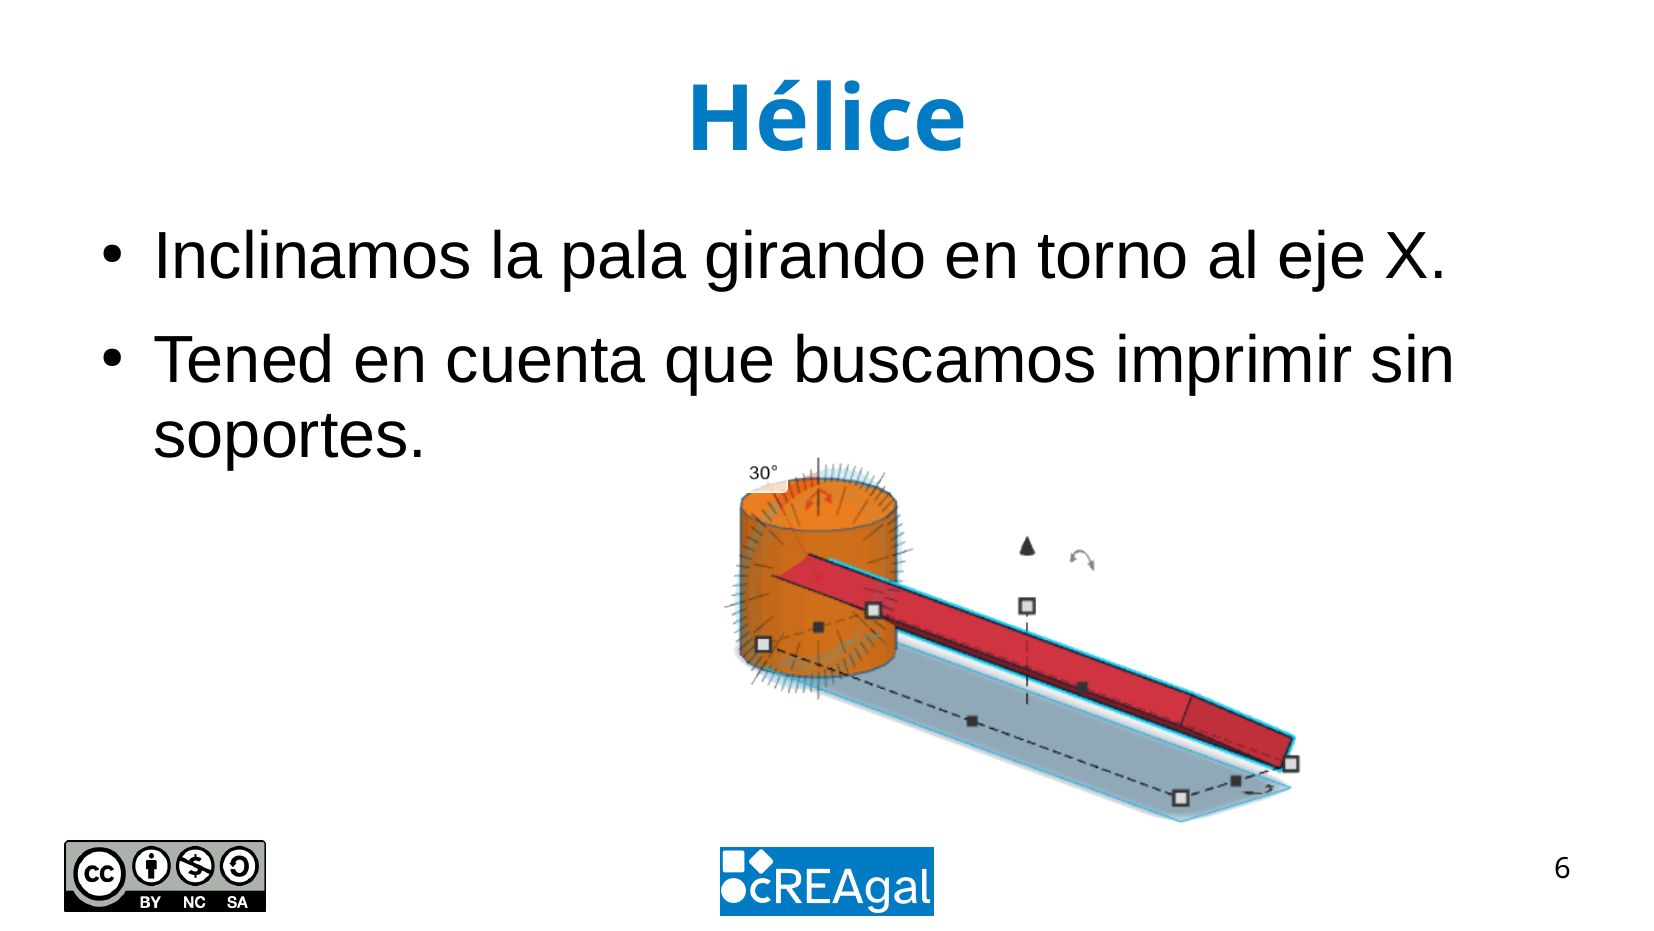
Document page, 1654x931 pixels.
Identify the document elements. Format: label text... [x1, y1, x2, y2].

picture [685, 413, 1447, 842]
picture [64, 840, 266, 912]
list Inclinamos la pala girando en torno al eje X. Tened en cuenta que buscamos imprimir sin soportes. [82, 217, 1571, 758]
picture [720, 847, 934, 916]
title Hélice [82, 37, 1571, 193]
